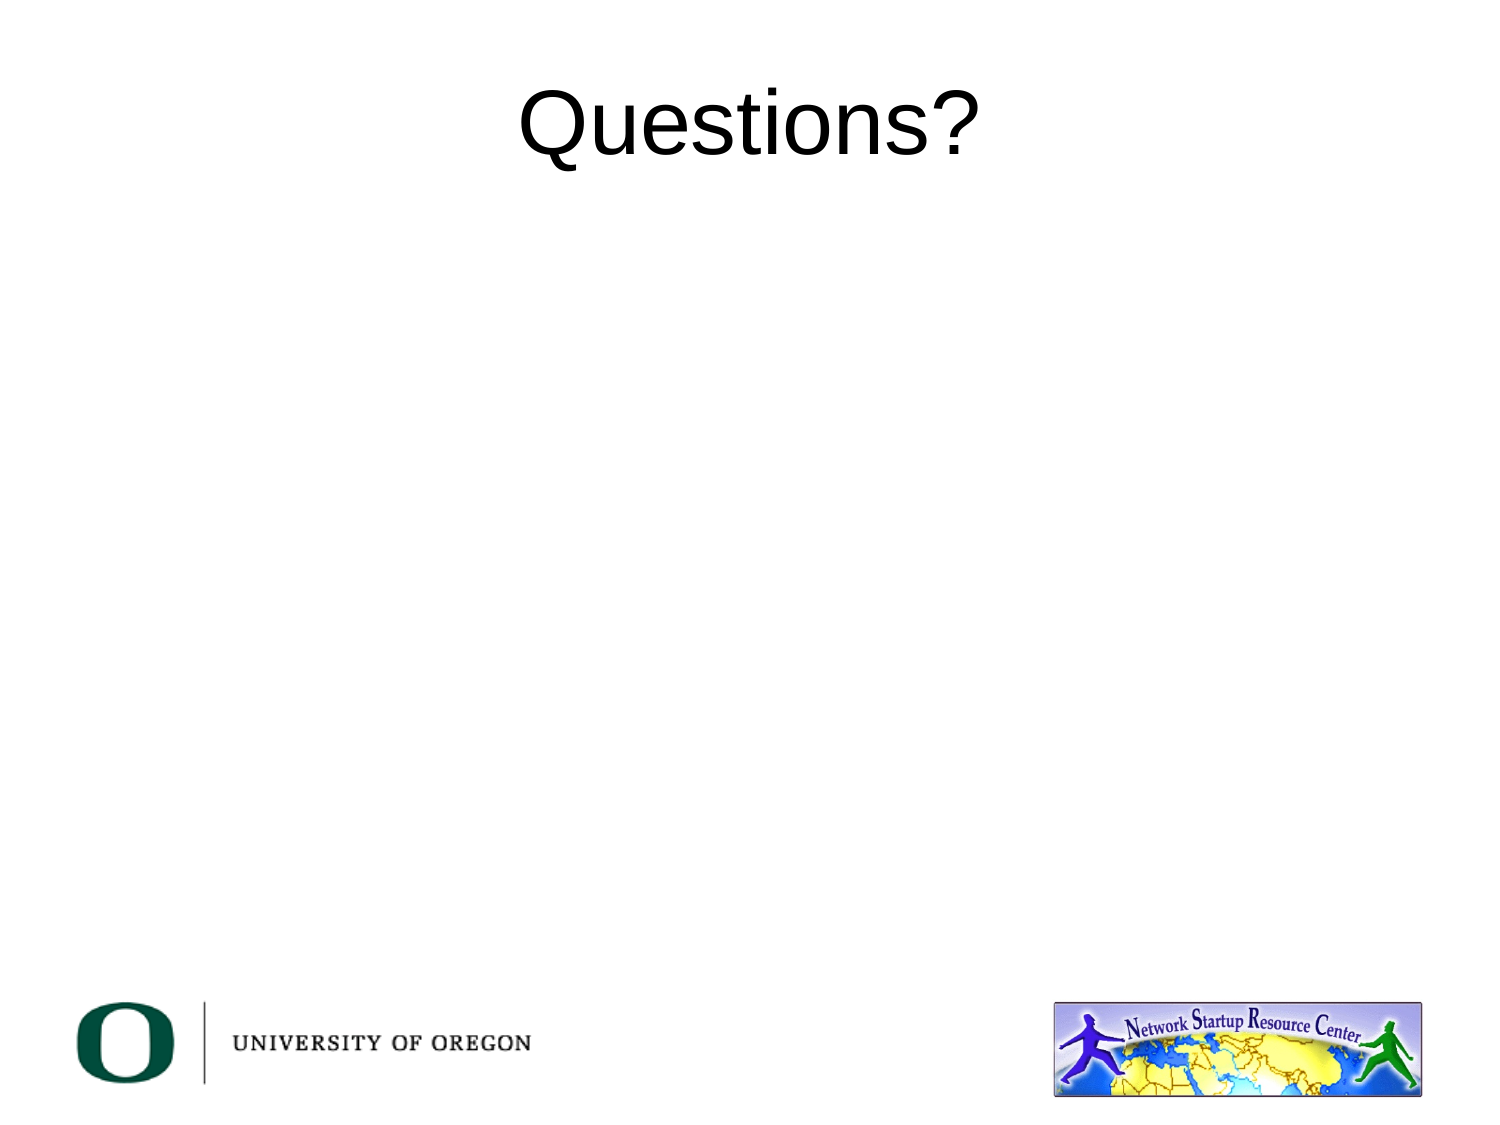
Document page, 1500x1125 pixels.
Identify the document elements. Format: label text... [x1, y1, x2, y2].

picture [62, 998, 546, 1088]
title Questions? [75, 45, 1426, 201]
picture [1050, 999, 1426, 1100]
